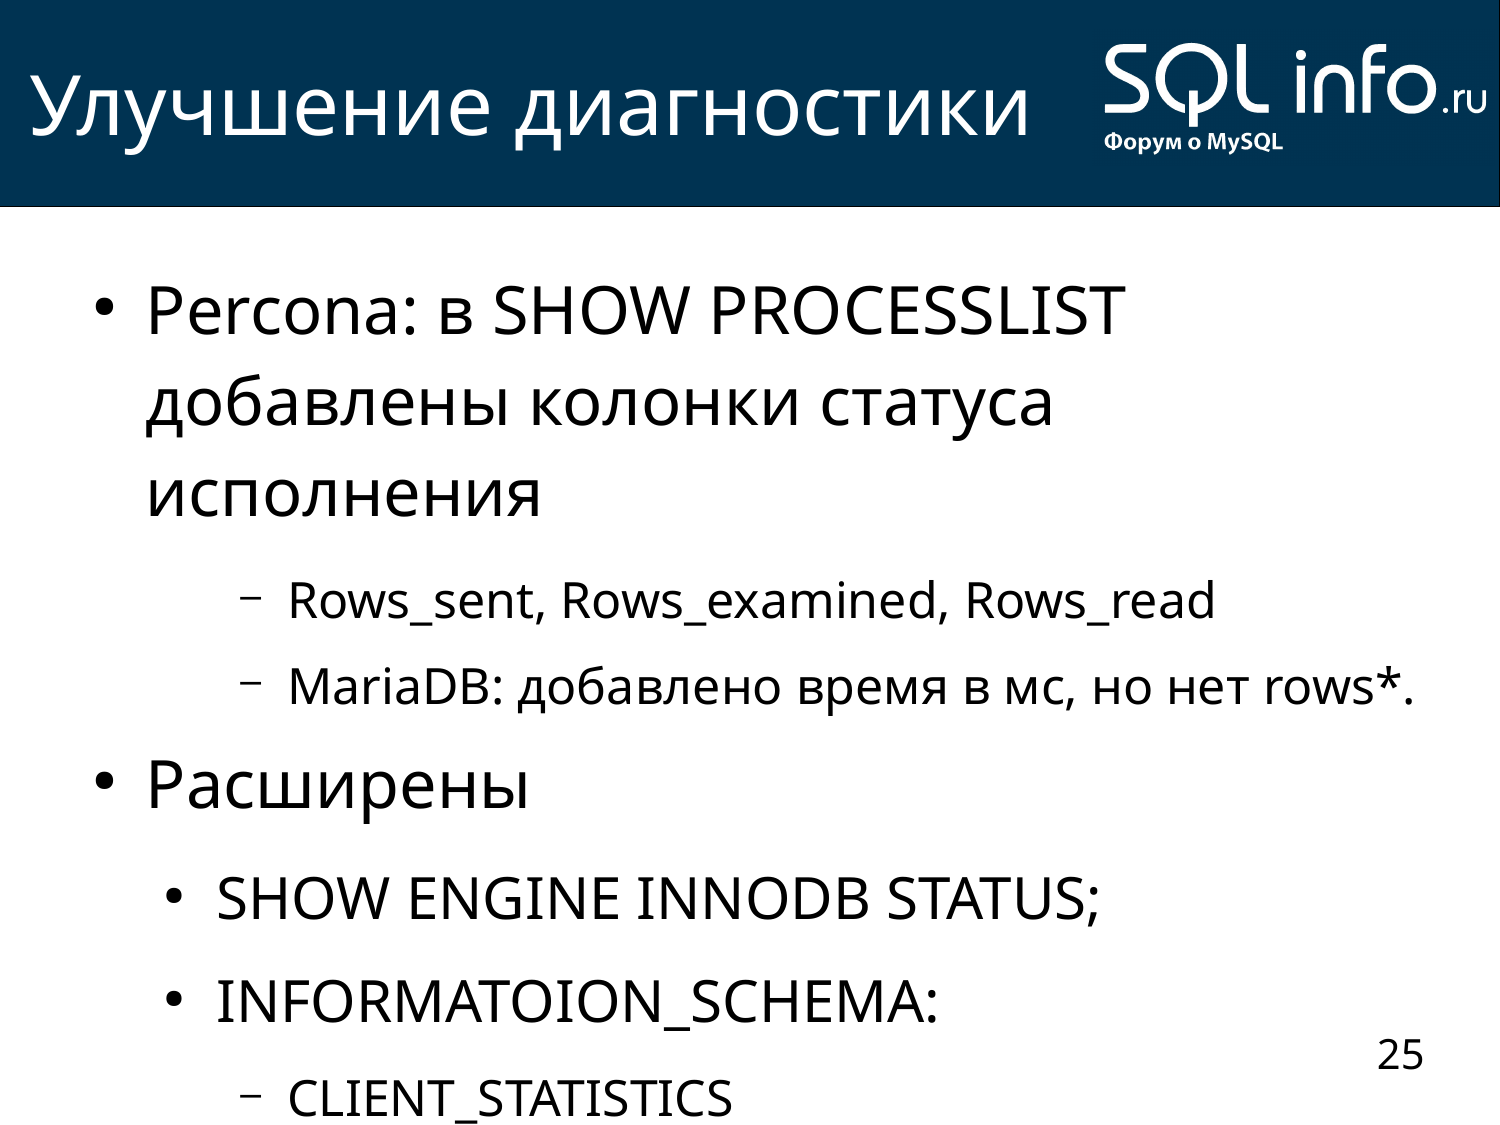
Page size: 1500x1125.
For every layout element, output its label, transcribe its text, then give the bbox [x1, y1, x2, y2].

picture [1093, 29, 1495, 166]
list Percona: в SHOW PROCESSLIST добавлены колонки статуса исполнения Rows_sent, Rows_examined, Rows_read MariaDB: добавлено время в мс, но нет rows*. Расширены SHOW ENGINE INNODB STATUS; INFORMATOION_SCHEMA: CLIENT_STATISTICS INDEX_STATISTICS (ROWS_READ) TABLE_STATISTICS [75, 263, 1425, 1093]
title Улучшение диагностики [29, 0, 1093, 207]
